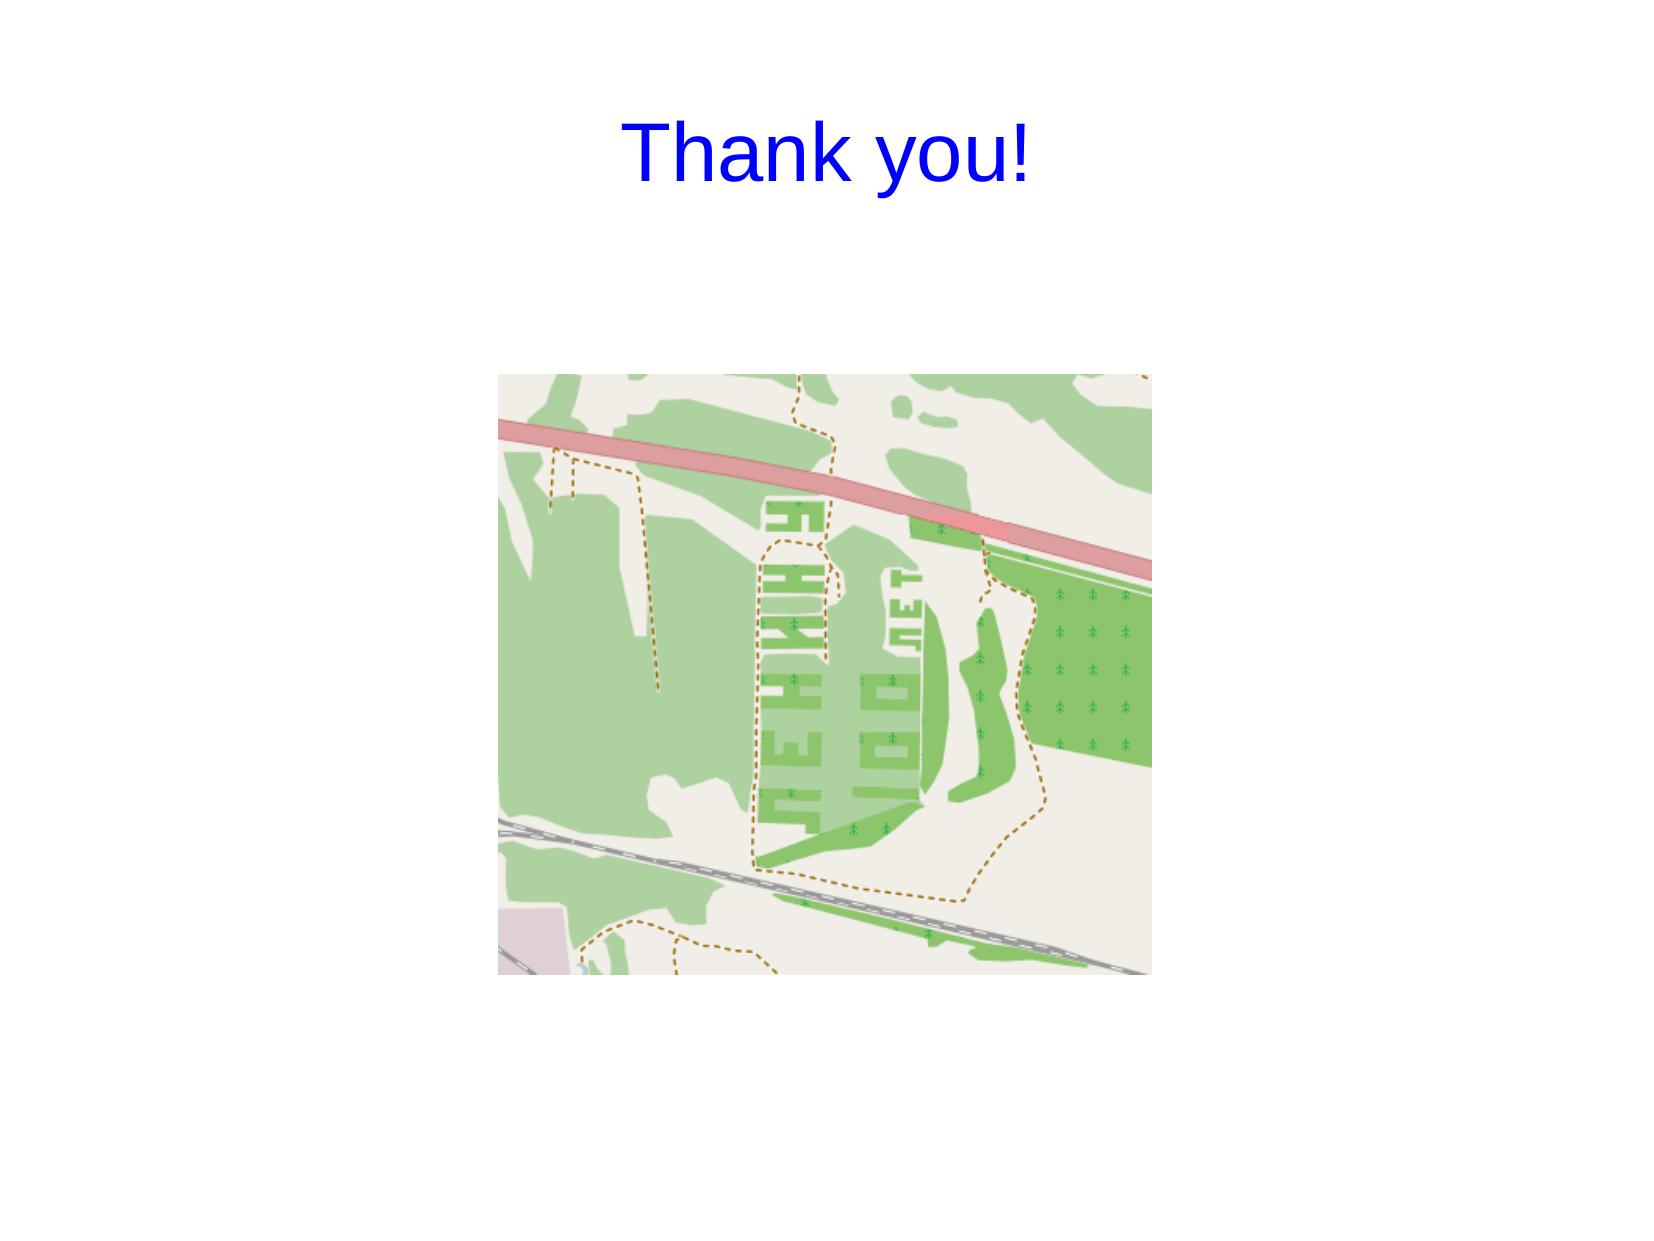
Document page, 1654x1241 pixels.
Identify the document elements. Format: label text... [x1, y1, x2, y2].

picture [498, 374, 1152, 975]
title Thank you! [82, 49, 1571, 257]
